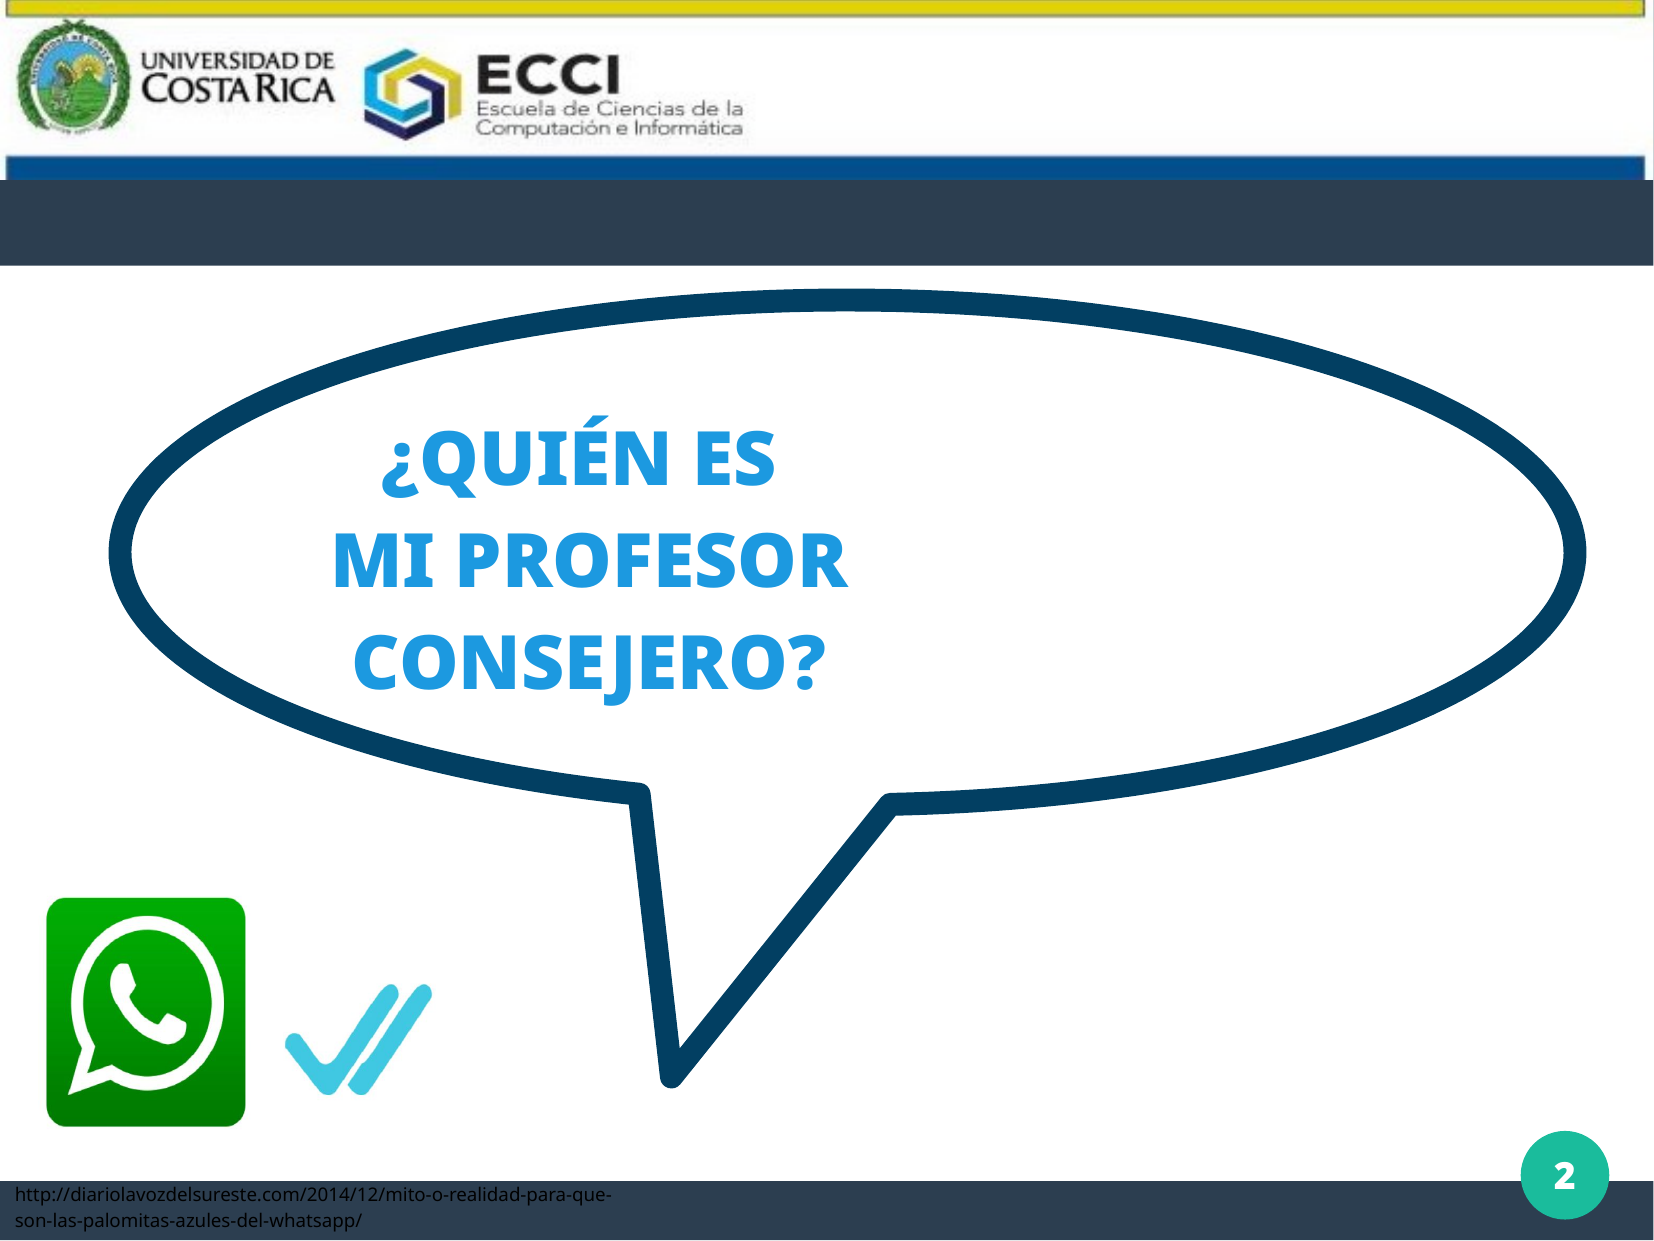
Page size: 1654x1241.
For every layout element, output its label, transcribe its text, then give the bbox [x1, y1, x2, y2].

list [60, 303, 1596, 1141]
text_box http://diariolavozdelsureste.com/2014/12/mito-o-realidad-para-que-son-las-palomitas-azules-del-whatsapp/ [0, 1174, 646, 1241]
picture [13, 847, 466, 1174]
picture [0, 0, 1654, 181]
